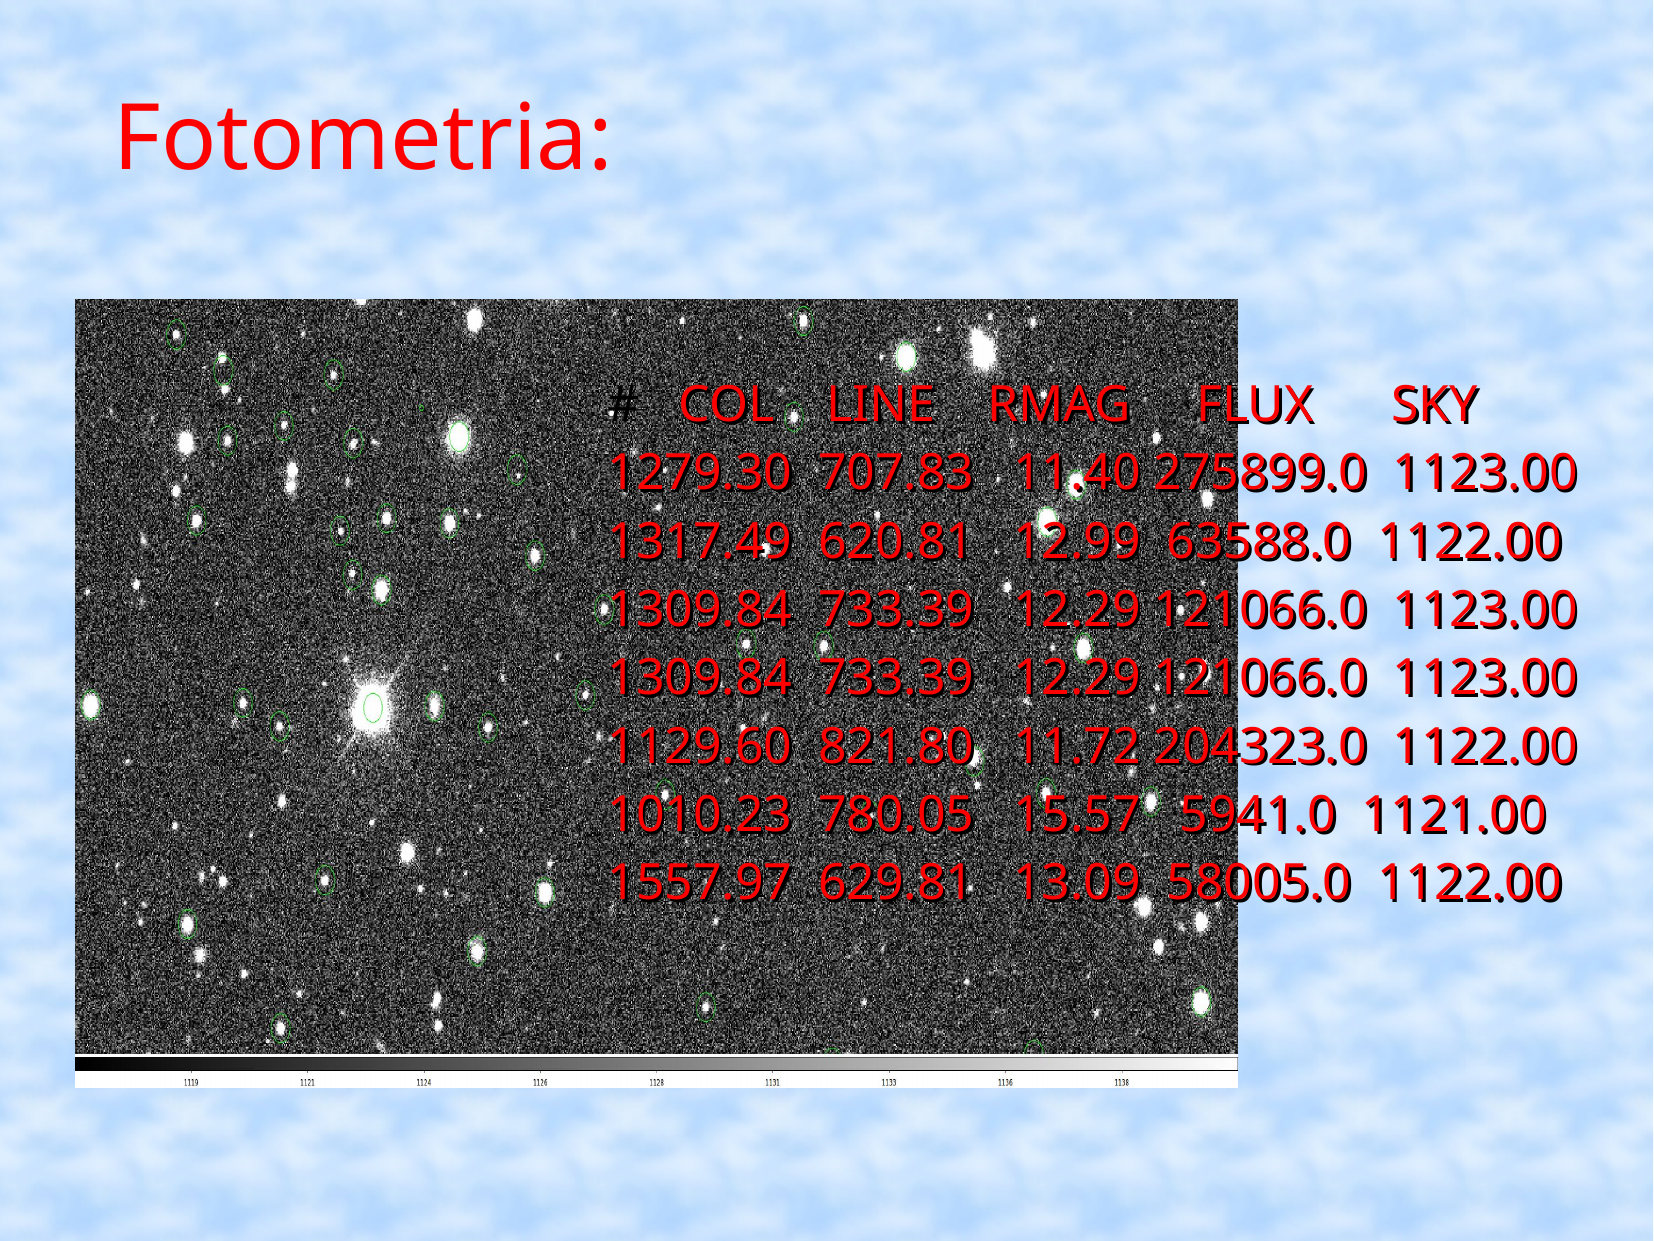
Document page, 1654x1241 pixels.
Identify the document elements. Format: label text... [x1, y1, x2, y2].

picture [0, 0, 1654, 1241]
text_box # COL LINE RMAG FLUX SKY 1279.30 707.83 11.40 275899.0 1123.00 1317.49 620.81 12.99 63588.0 1122.00 1309.84 733.39 12.29 121066.0 1123.00 1309.84 733.39 12.29 121066.0 1123.00 1129.60 821.80 11.72 204323.0 1122.00 1010.23 780.05 15.57 5941.0 1121.00 1557.97 629.81 13.09 58005.0 1122.00 [592, 360, 1643, 1241]
text_box Fotometria: [113, 75, 638, 194]
